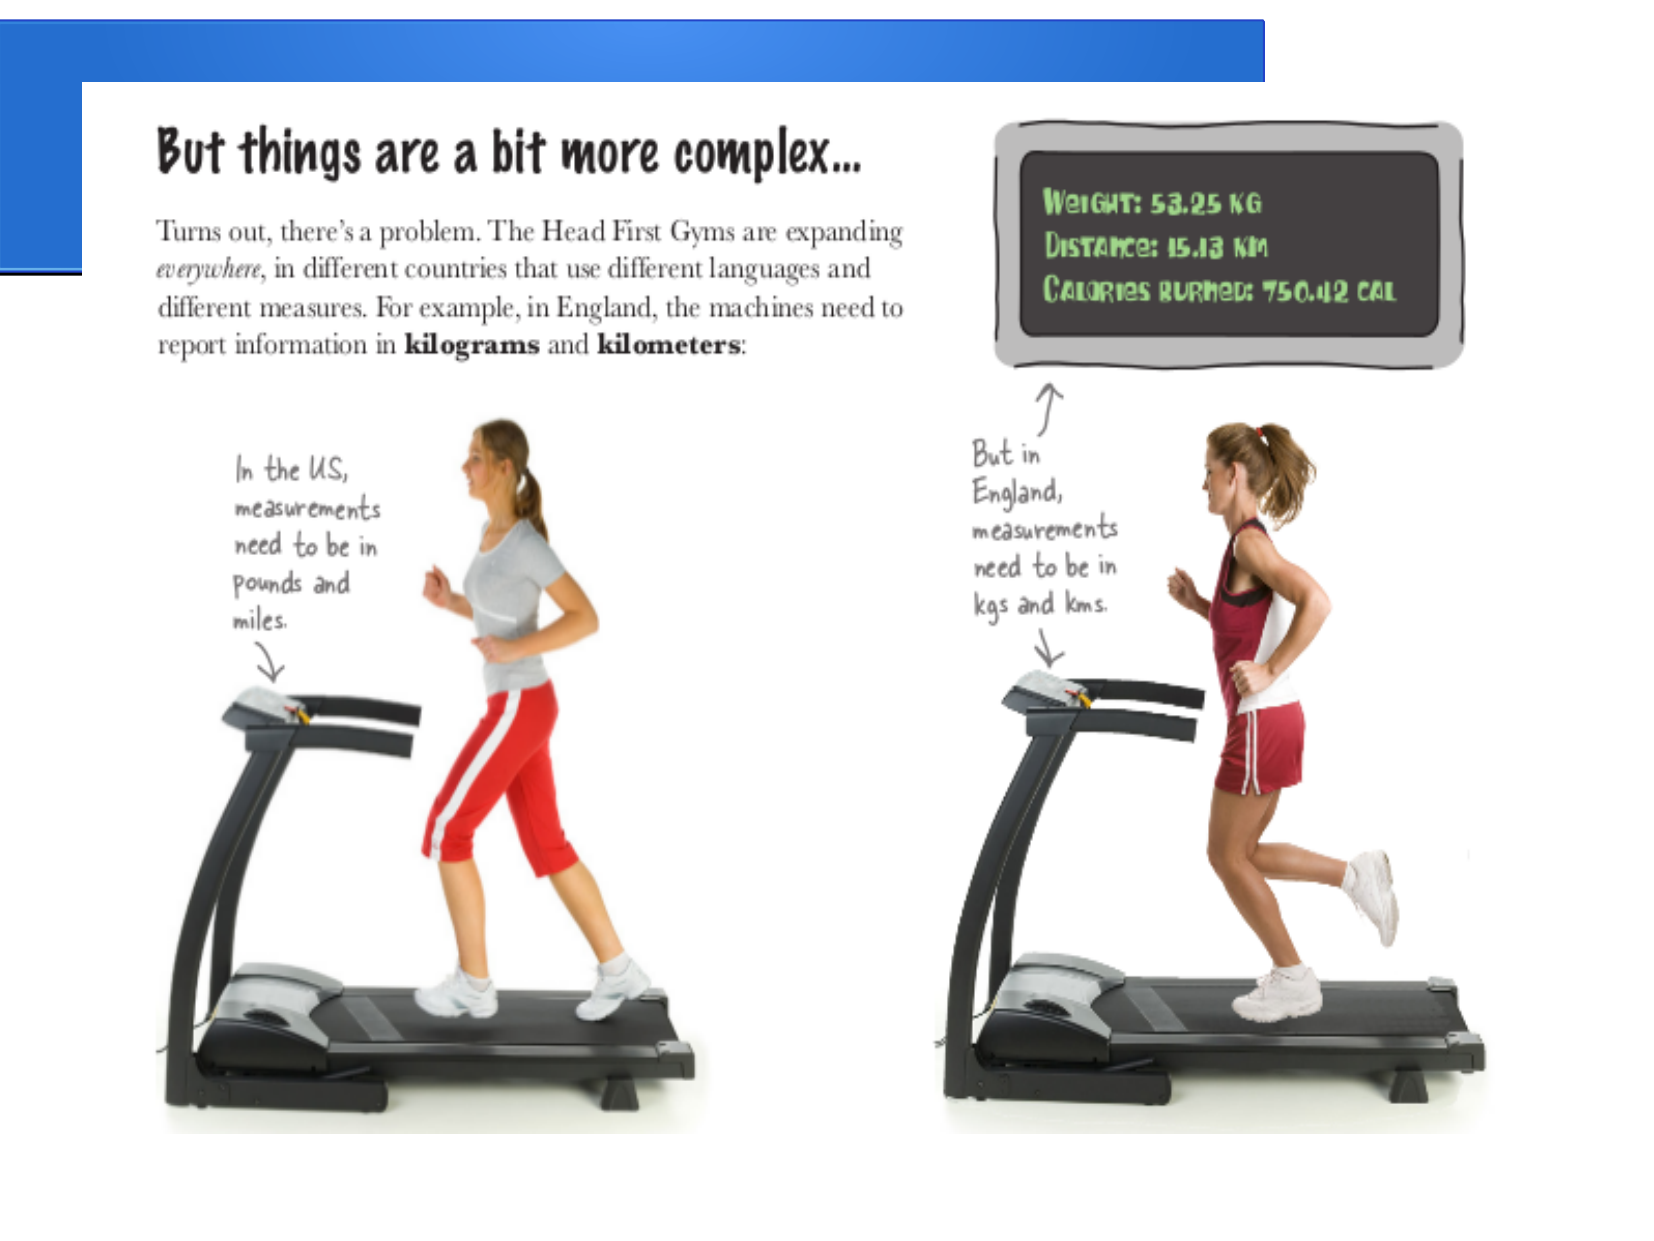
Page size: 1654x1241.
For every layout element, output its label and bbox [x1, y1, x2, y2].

picture [82, 82, 1524, 1134]
